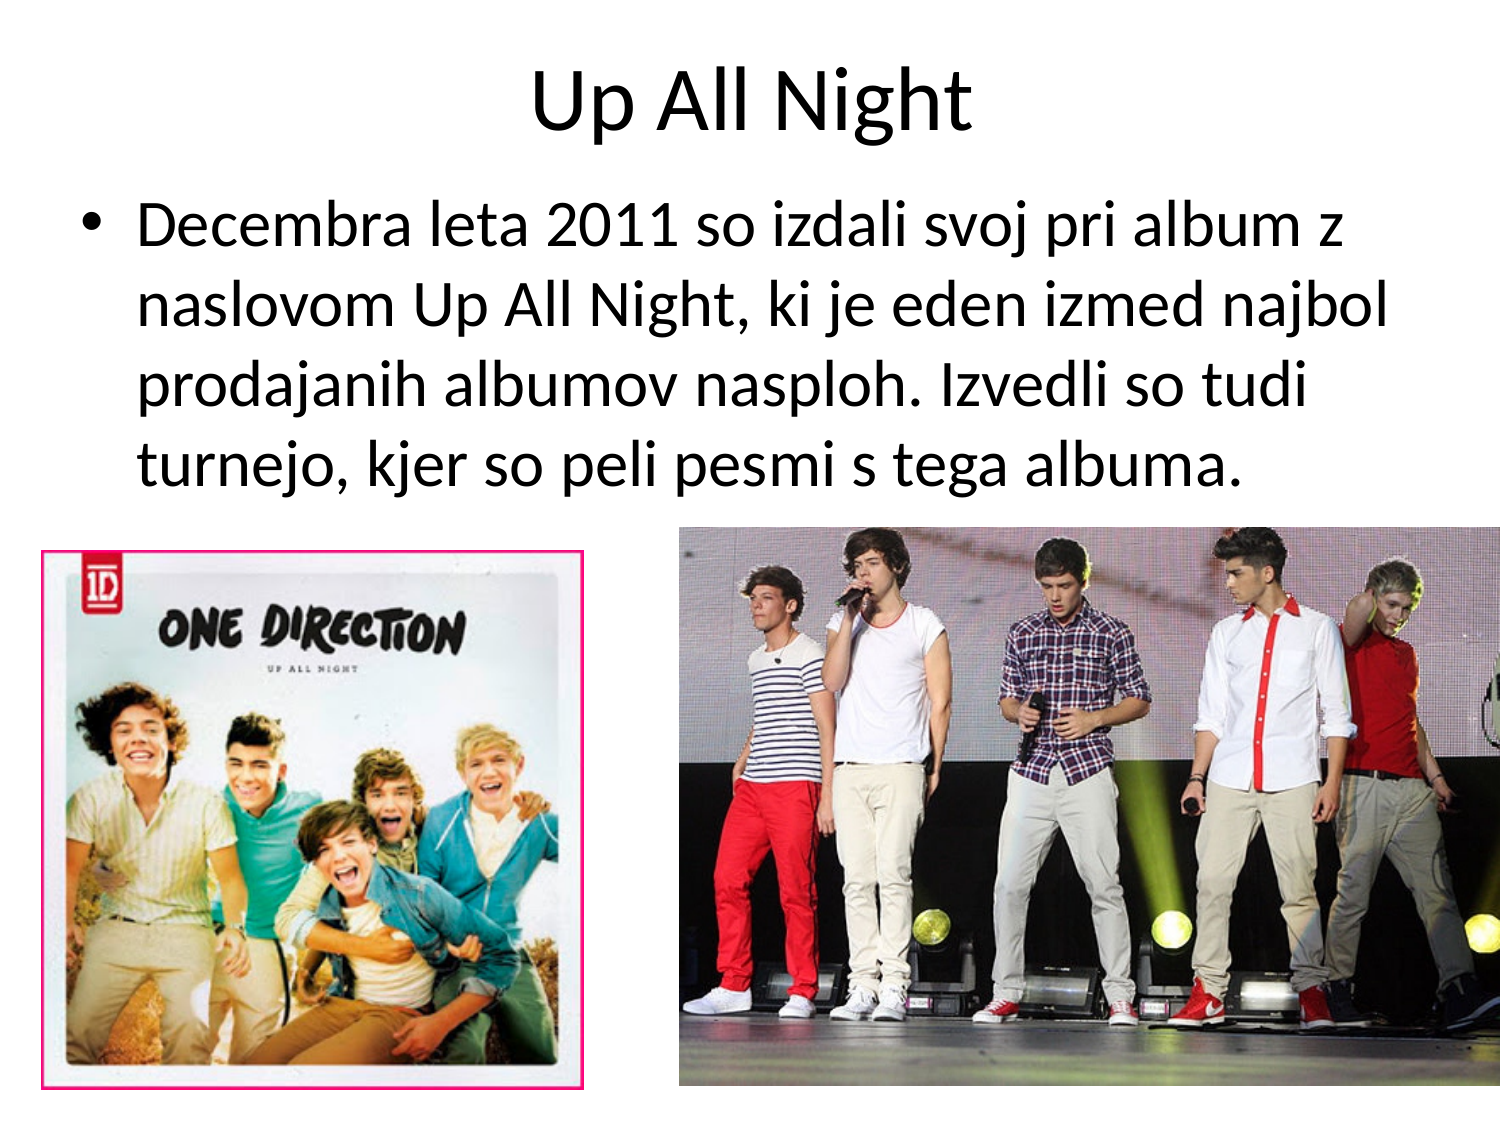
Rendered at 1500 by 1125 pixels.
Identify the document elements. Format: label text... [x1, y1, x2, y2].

title Up All Night [76, 0, 1427, 188]
list Decembra leta 2011 so izdali svoj pri album z naslovom Up All Night, ki je eden izmed najbol prodajanih albumov nasploh. Izvedli so tudi turnejo, kjer so peli pesmi s tega albuma. [64, 172, 1415, 916]
picture [41, 550, 584, 1090]
picture [679, 527, 1500, 1086]
